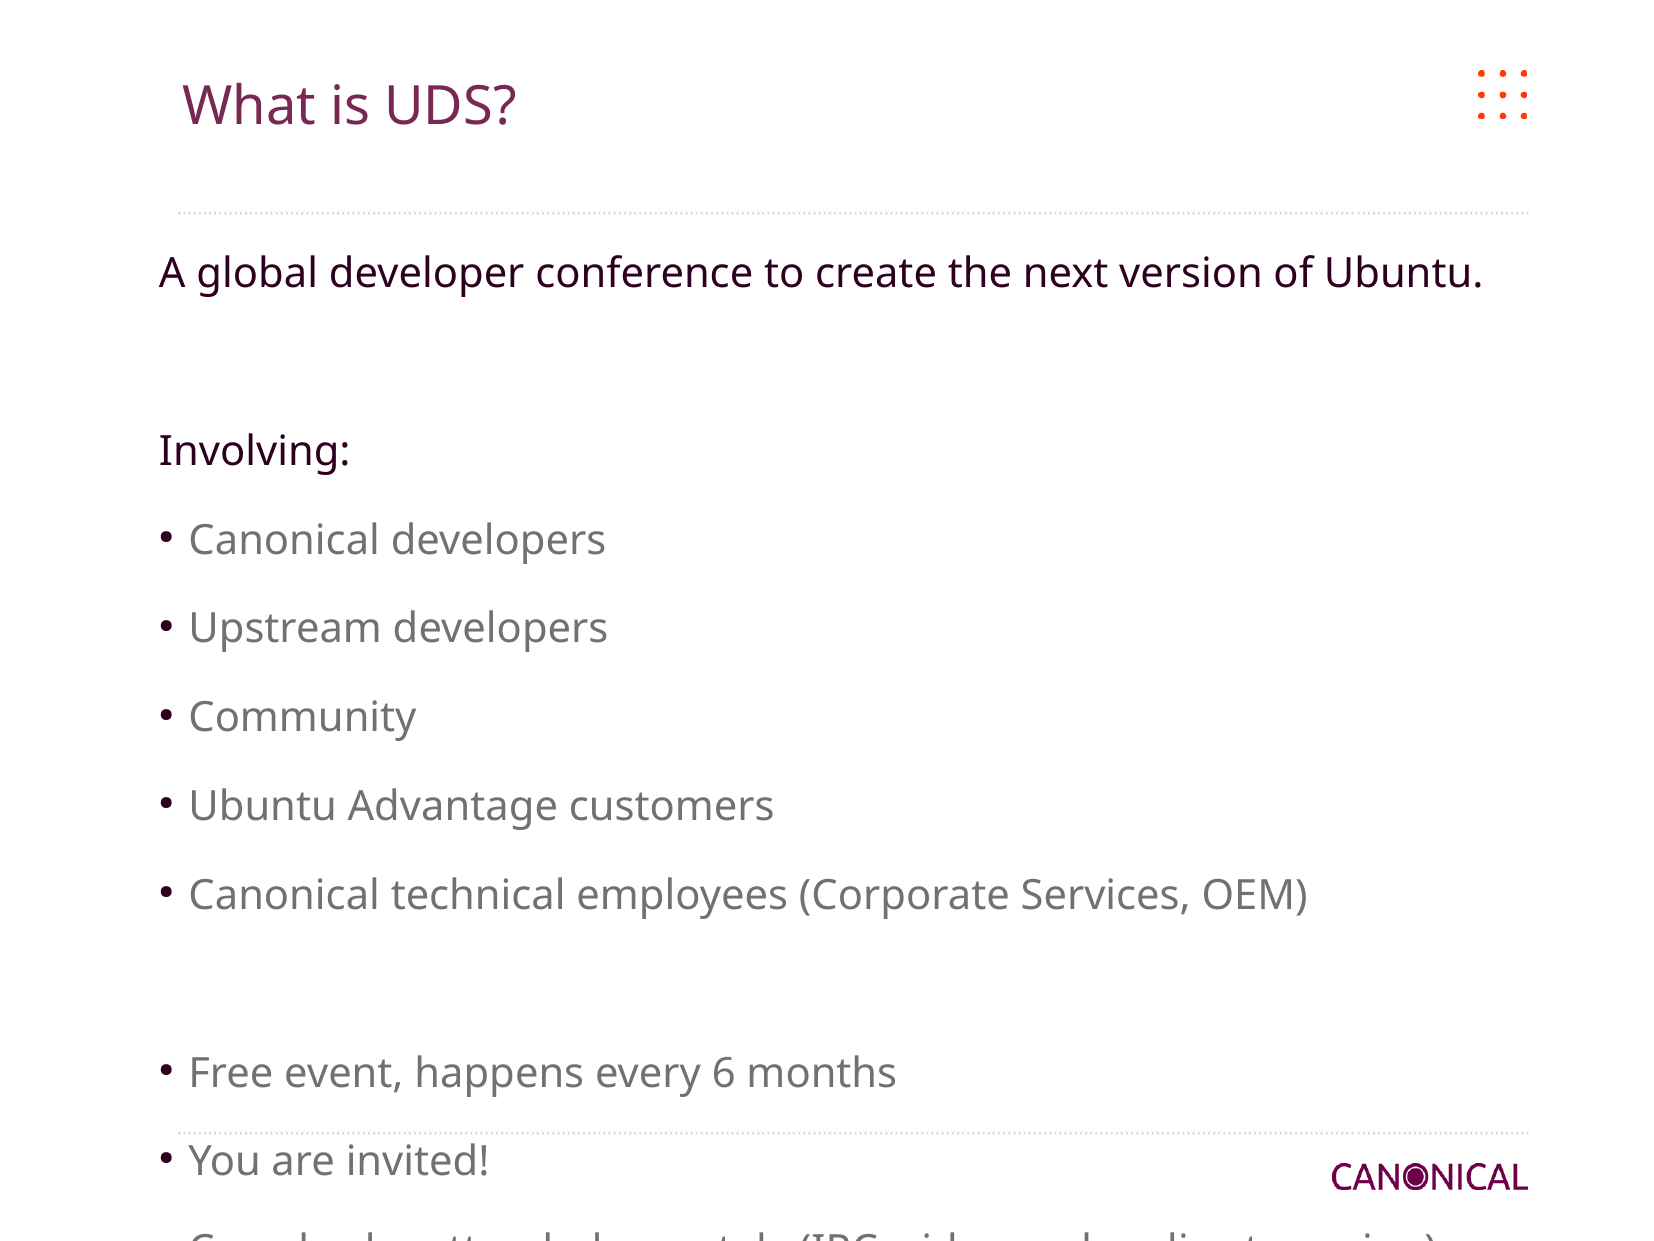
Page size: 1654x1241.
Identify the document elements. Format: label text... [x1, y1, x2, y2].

picture [177, 1129, 1532, 1136]
picture [177, 209, 1532, 216]
picture [1478, 70, 1527, 119]
text_box A global developer conference to create the next version of Ubuntu. Involving: Canonical developers Upstream developers Community Ubuntu Advantage customers Canonical technical employees (Corporate Services, OEM) Free event, happens every 6 months You are invited! Can also be attended remotely (IRC, video and audio streaming) [144, 218, 1571, 1115]
picture [1332, 1163, 1528, 1190]
text_box What is UDS? [167, 59, 521, 135]
